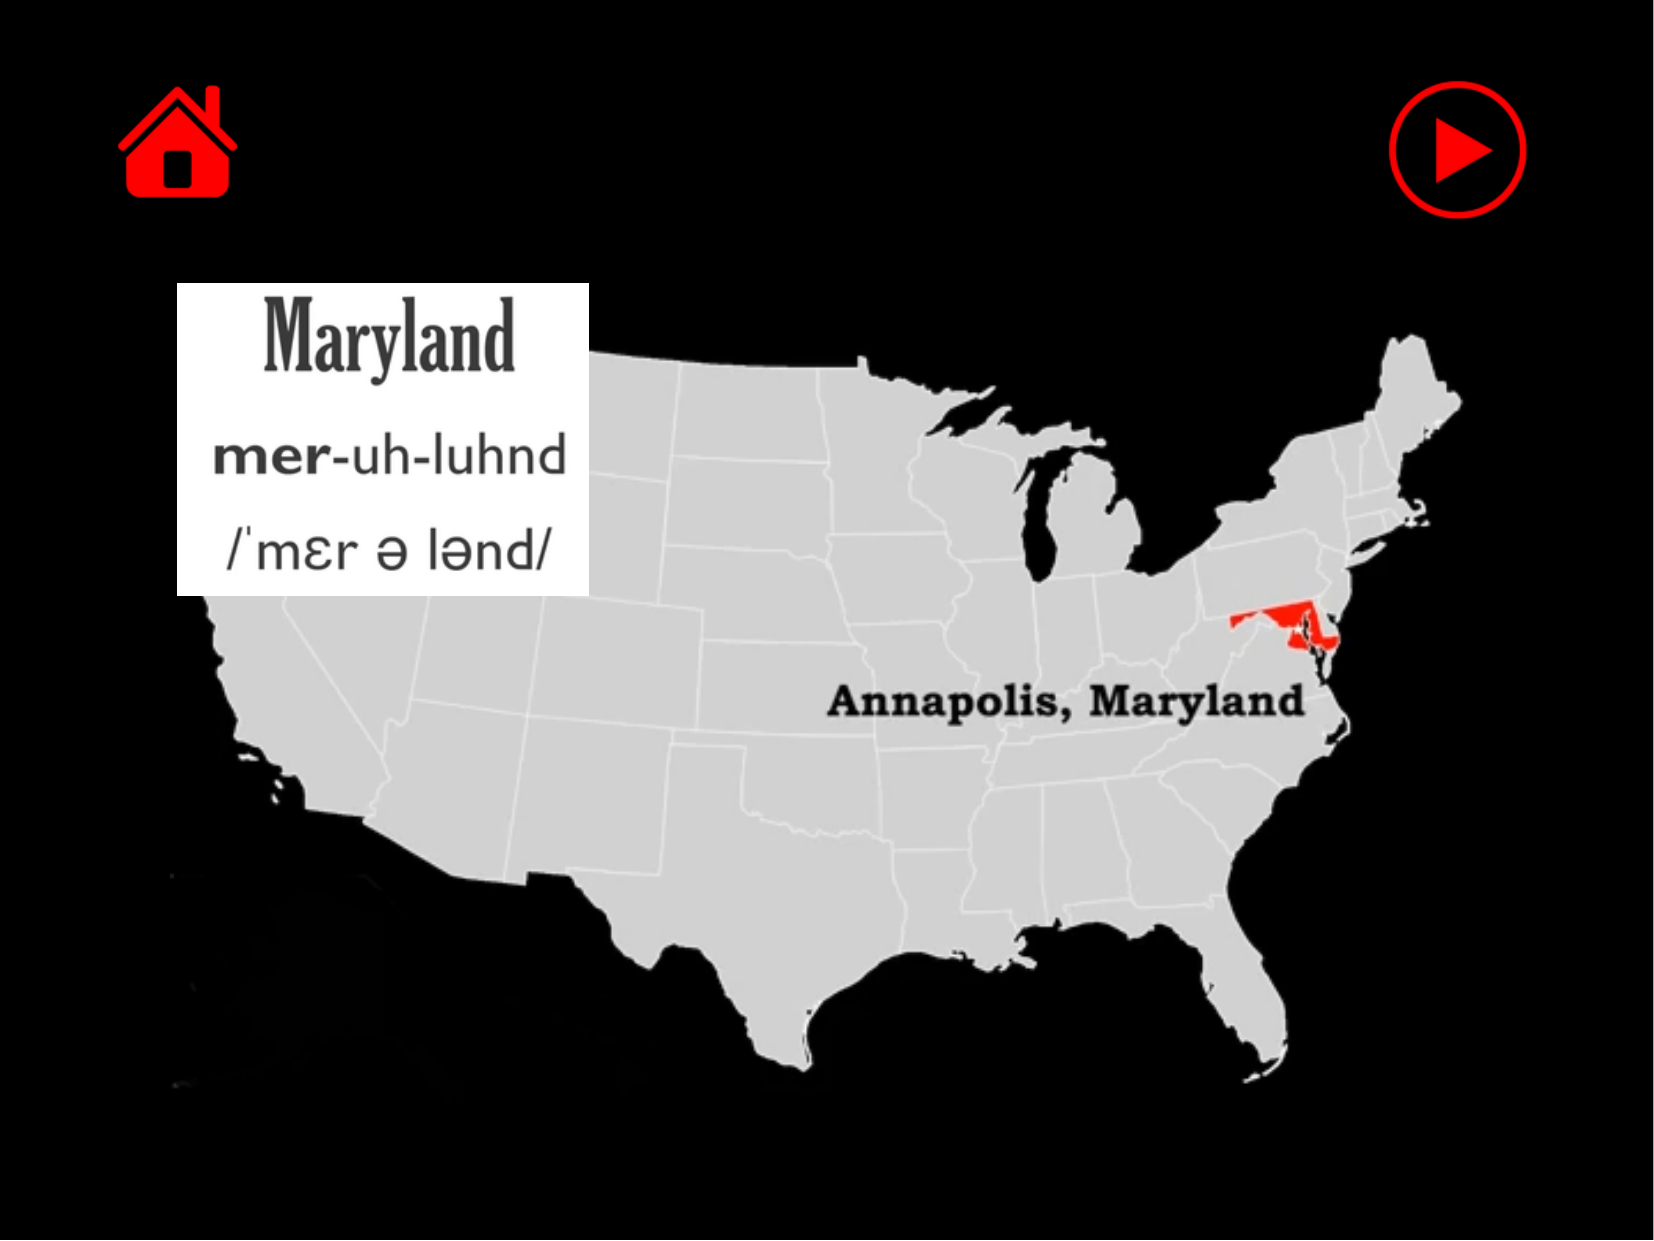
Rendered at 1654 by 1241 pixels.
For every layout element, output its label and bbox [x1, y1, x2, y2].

picture [118, 82, 237, 201]
picture [170, 283, 1484, 1107]
picture [1381, 70, 1539, 228]
